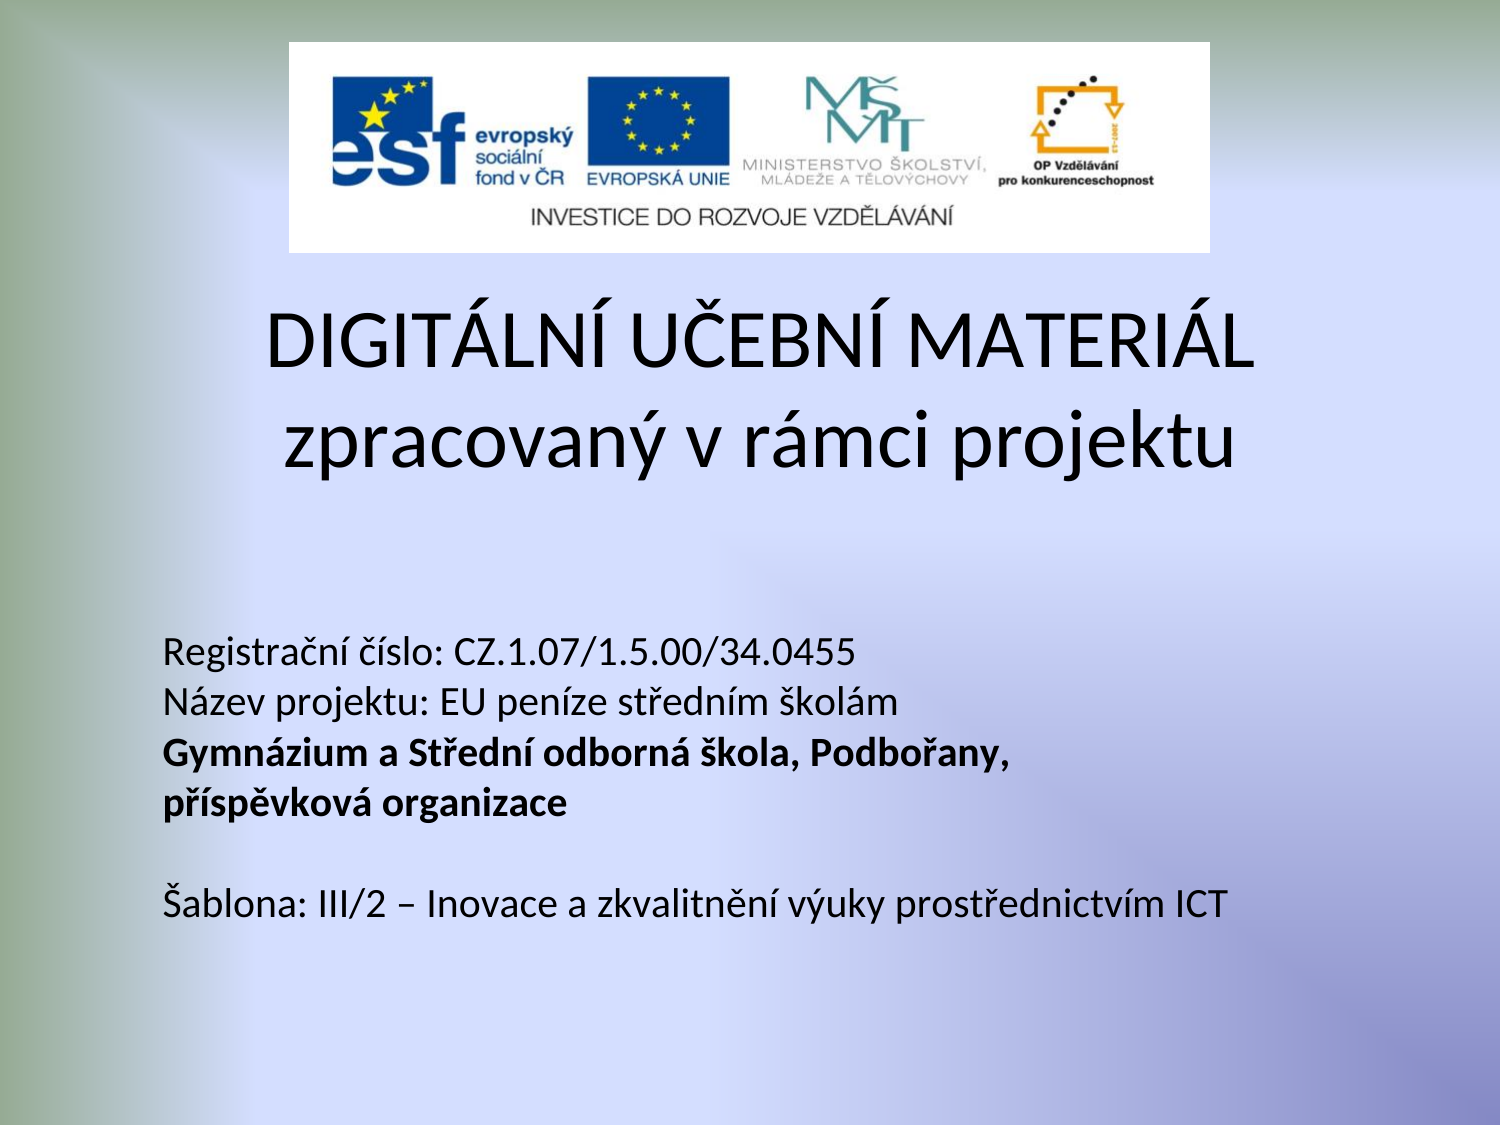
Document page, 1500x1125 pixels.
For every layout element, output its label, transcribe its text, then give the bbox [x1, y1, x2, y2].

text_box Registrační číslo: CZ.1.07/1.5.00/34.0455 Název projektu: EU peníze středním školám Gymnázium a Střední odborná škola, Podbořany, příspěvková organizace Šablona: III/2 – Inovace a zkvalitnění výuky prostřednictvím ICT [147, 515, 1376, 1024]
picture [0, 0, 1500, 1125]
title DIGITÁLNÍ UČEBNÍ MATERIÁL zpracovaný v rámci projektu [159, 276, 1364, 492]
